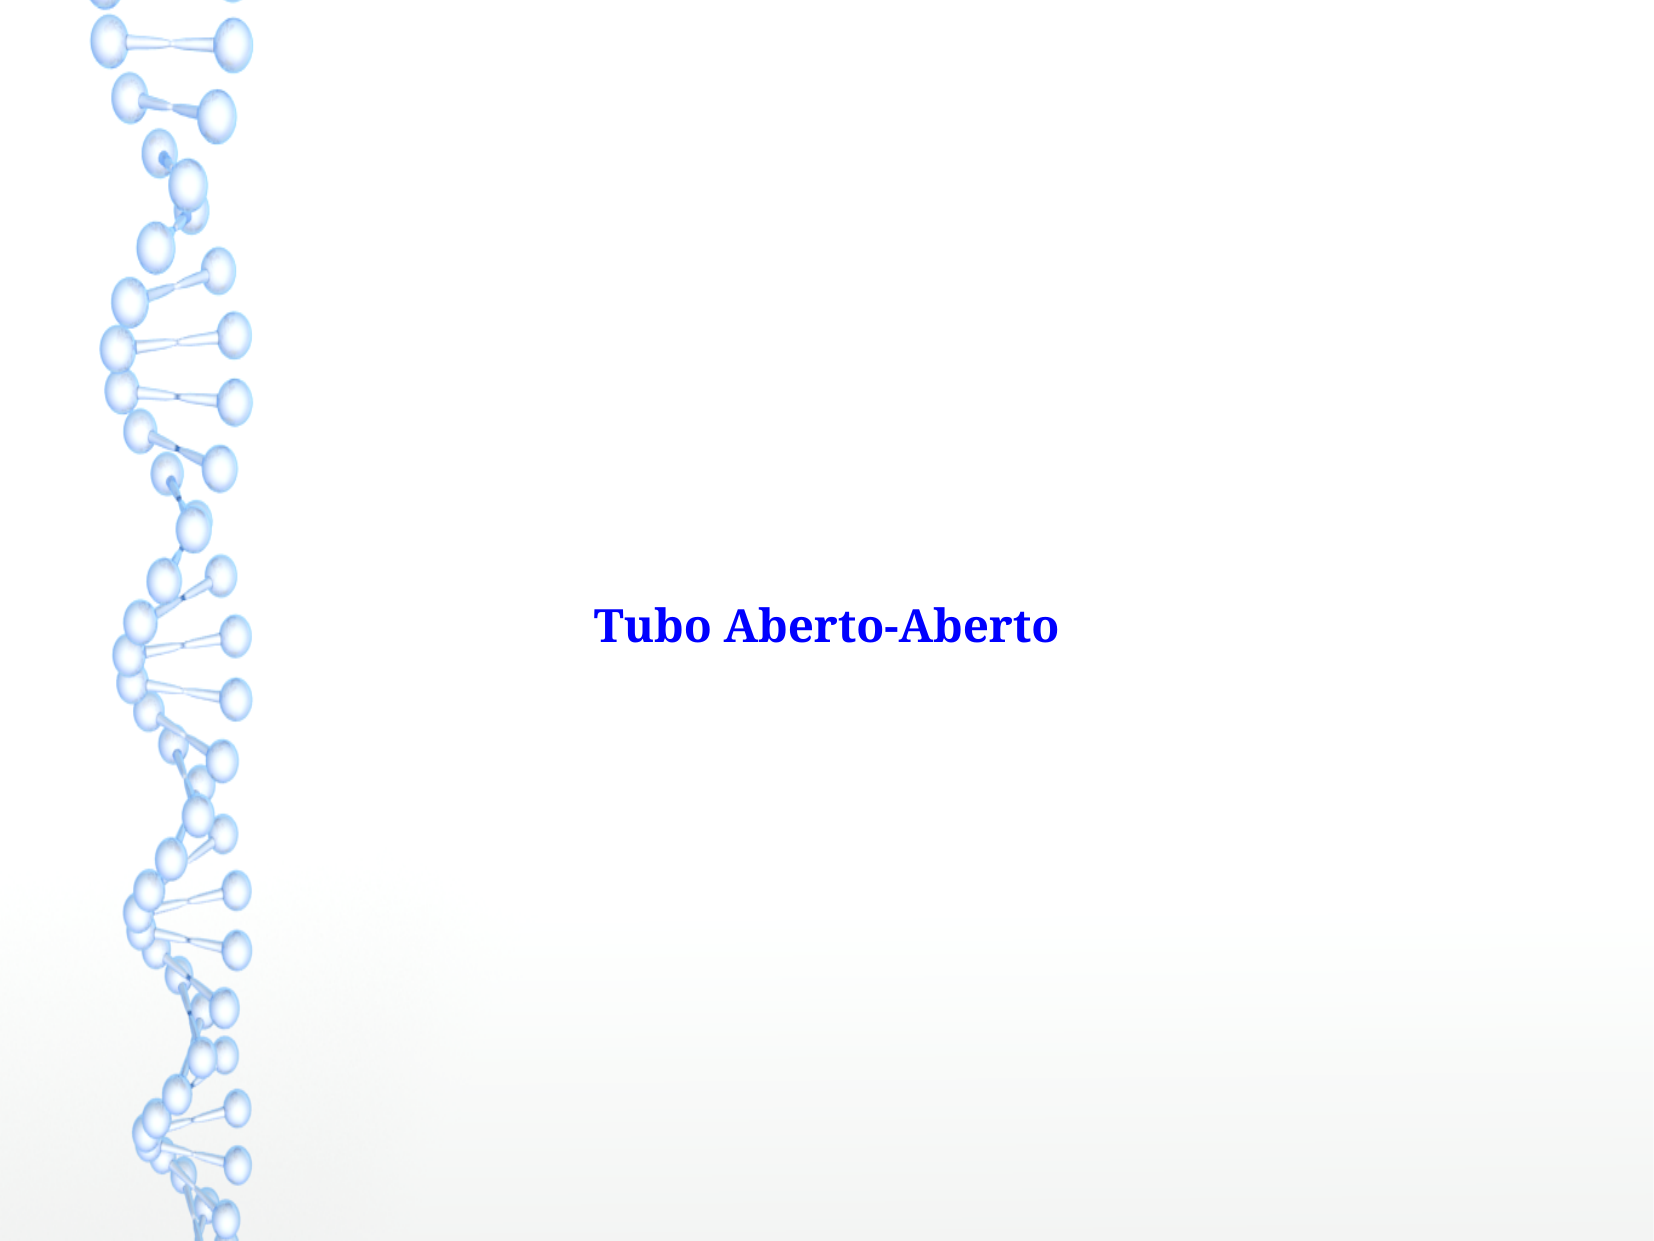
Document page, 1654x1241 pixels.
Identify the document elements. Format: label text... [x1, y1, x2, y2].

picture [0, 0, 1654, 1241]
text_box Tubo Aberto-Aberto [383, 585, 1270, 655]
